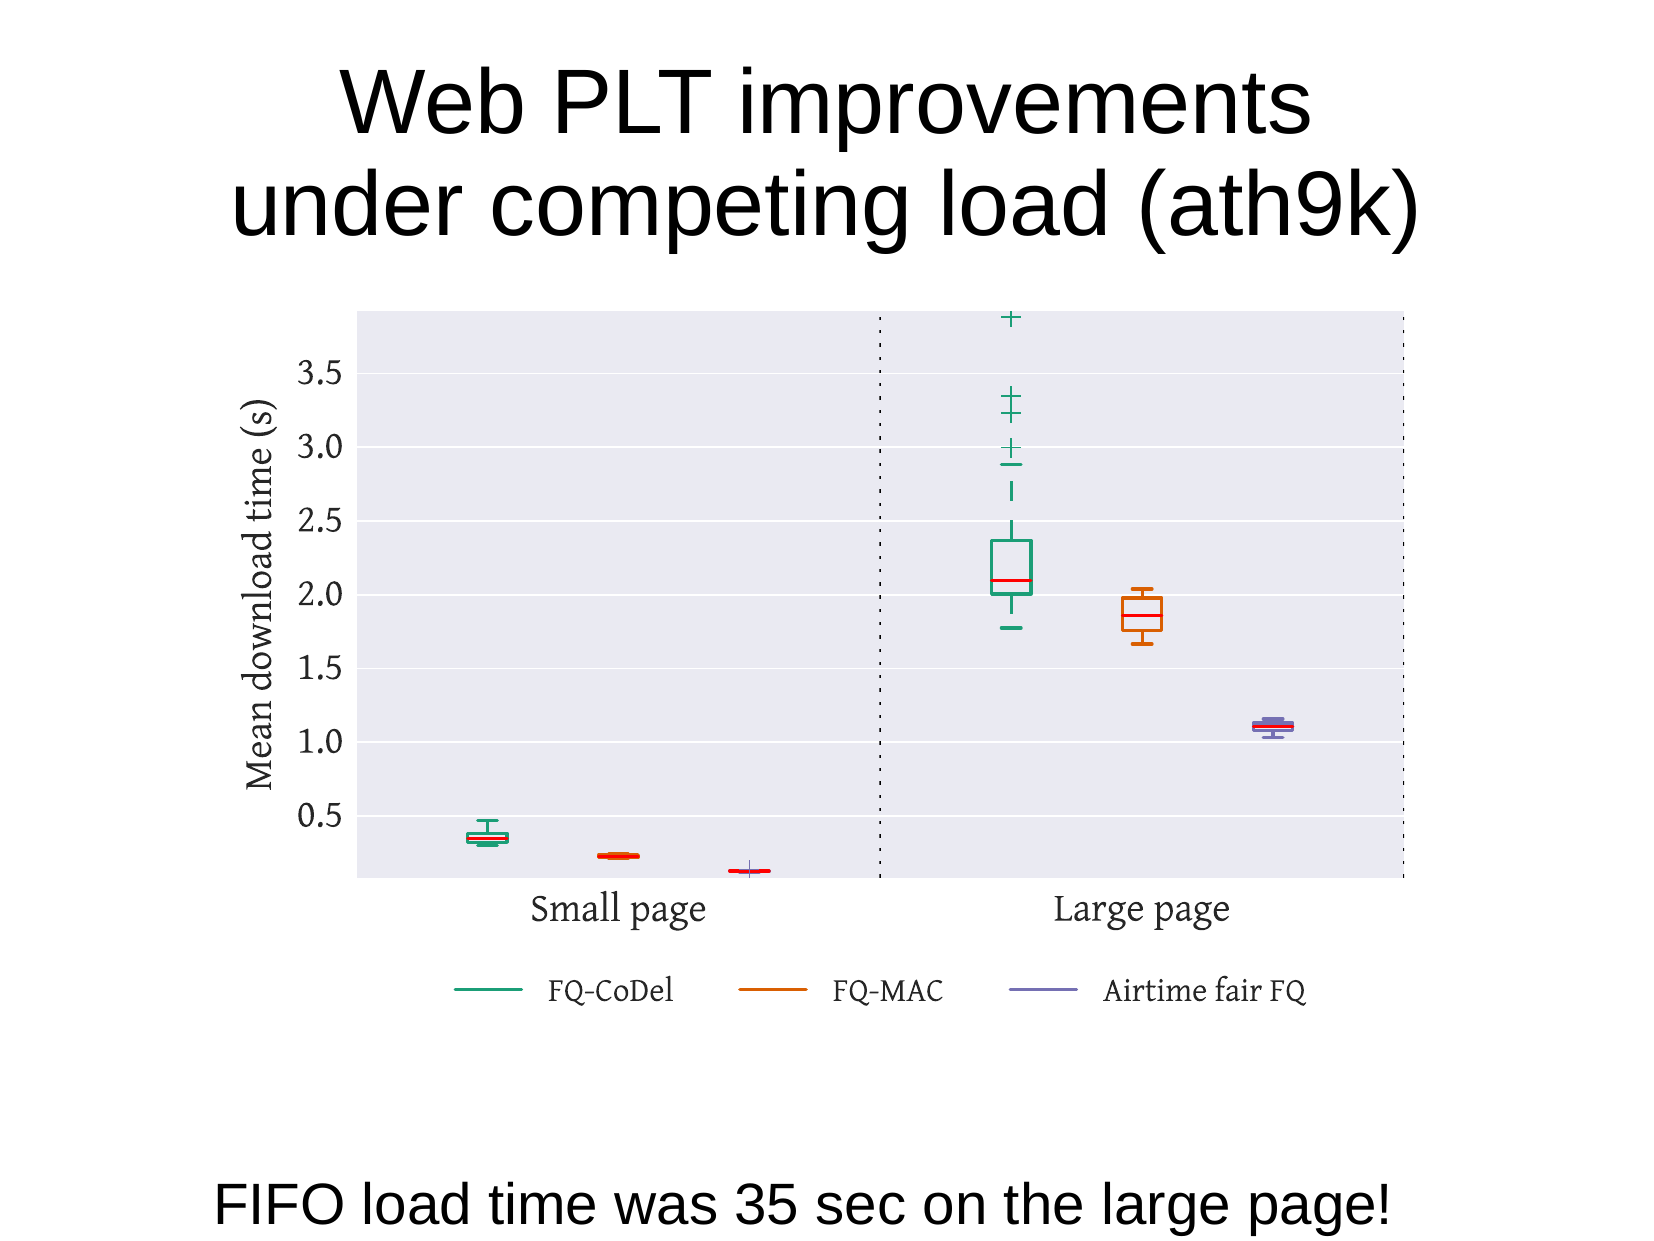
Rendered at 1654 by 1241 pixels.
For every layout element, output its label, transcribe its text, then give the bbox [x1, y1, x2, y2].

picture [228, 290, 1426, 1010]
title FIFO load time was 35 sec on the large page! [60, 1050, 1549, 1241]
title Web PLT improvements under competing load (ath9k) [82, 49, 1571, 257]
